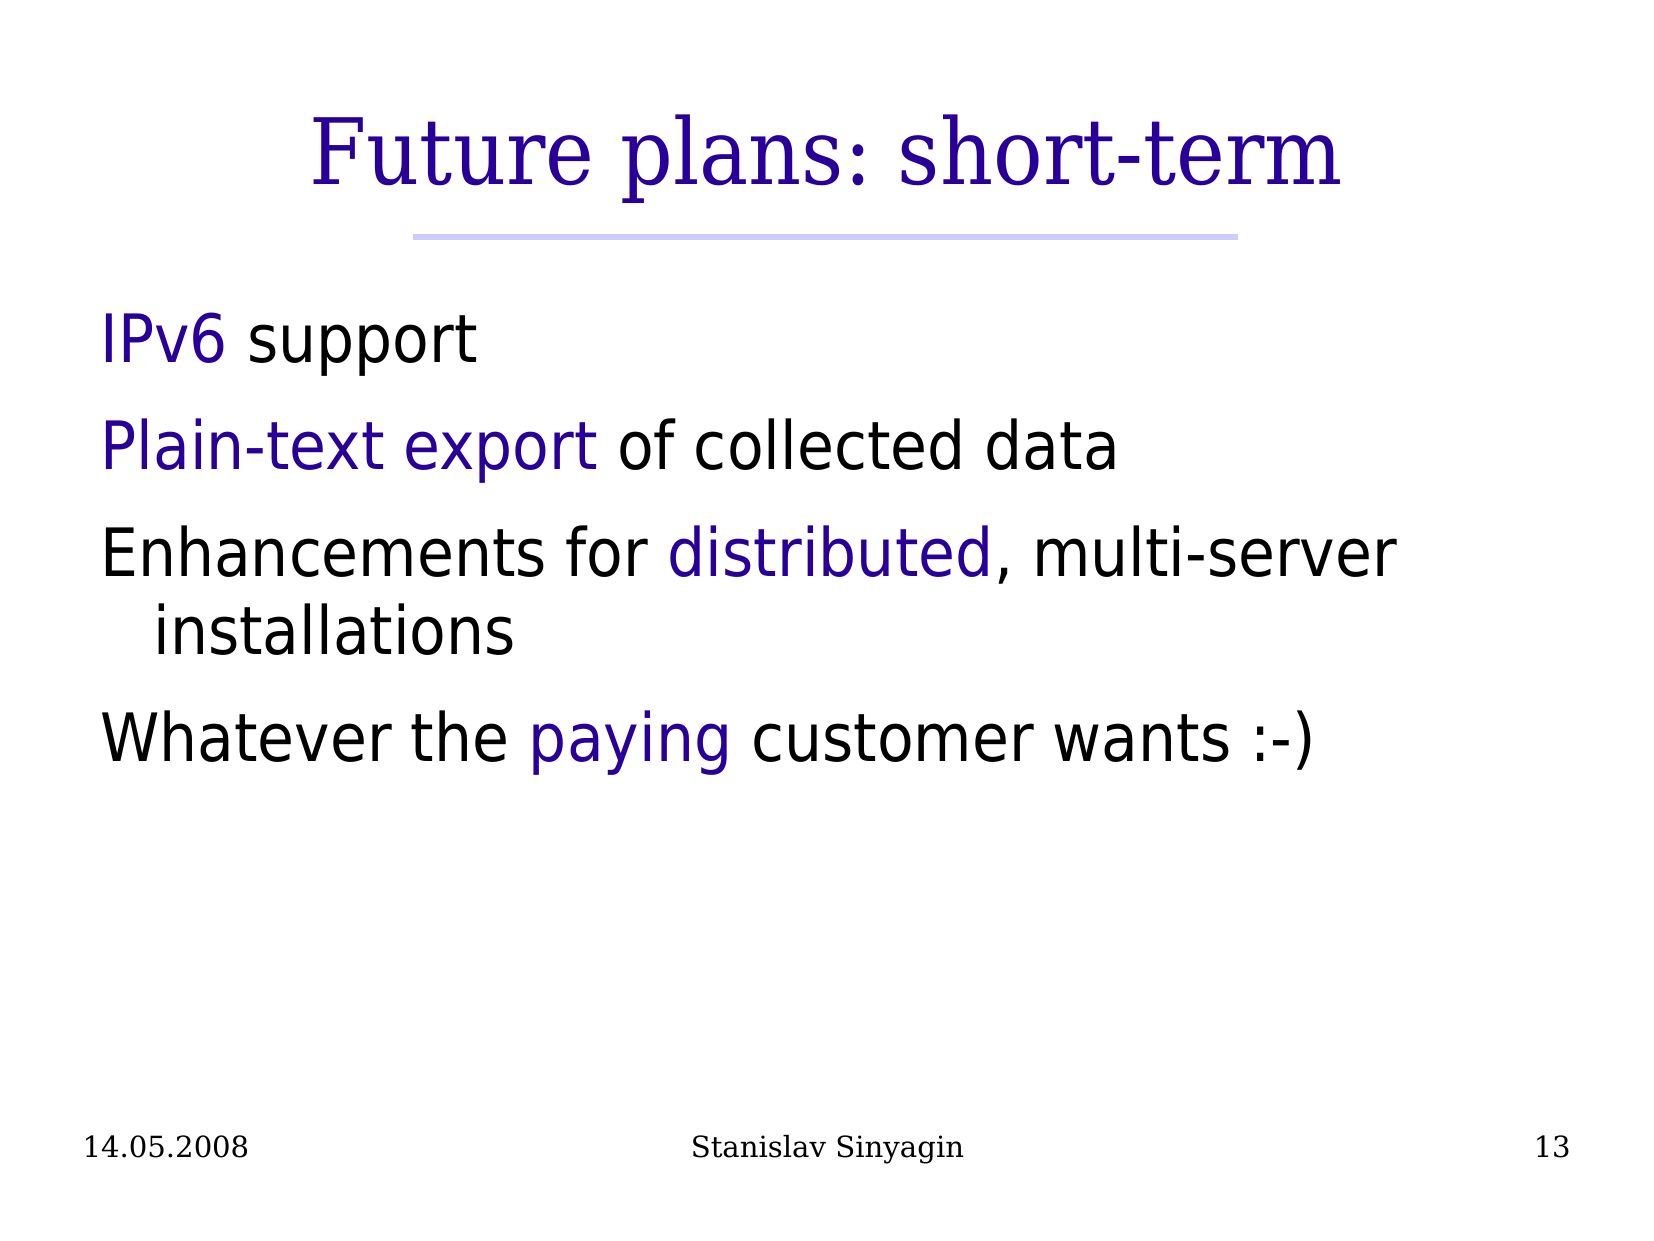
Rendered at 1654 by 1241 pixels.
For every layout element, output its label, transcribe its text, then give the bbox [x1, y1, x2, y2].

title Future plans: short-term [82, 49, 1571, 257]
list IPv6 support Plain-text export of collected data Enhancements for distributed, multi-server installations Whatever the paying customer wants :-) [82, 300, 1571, 1109]
